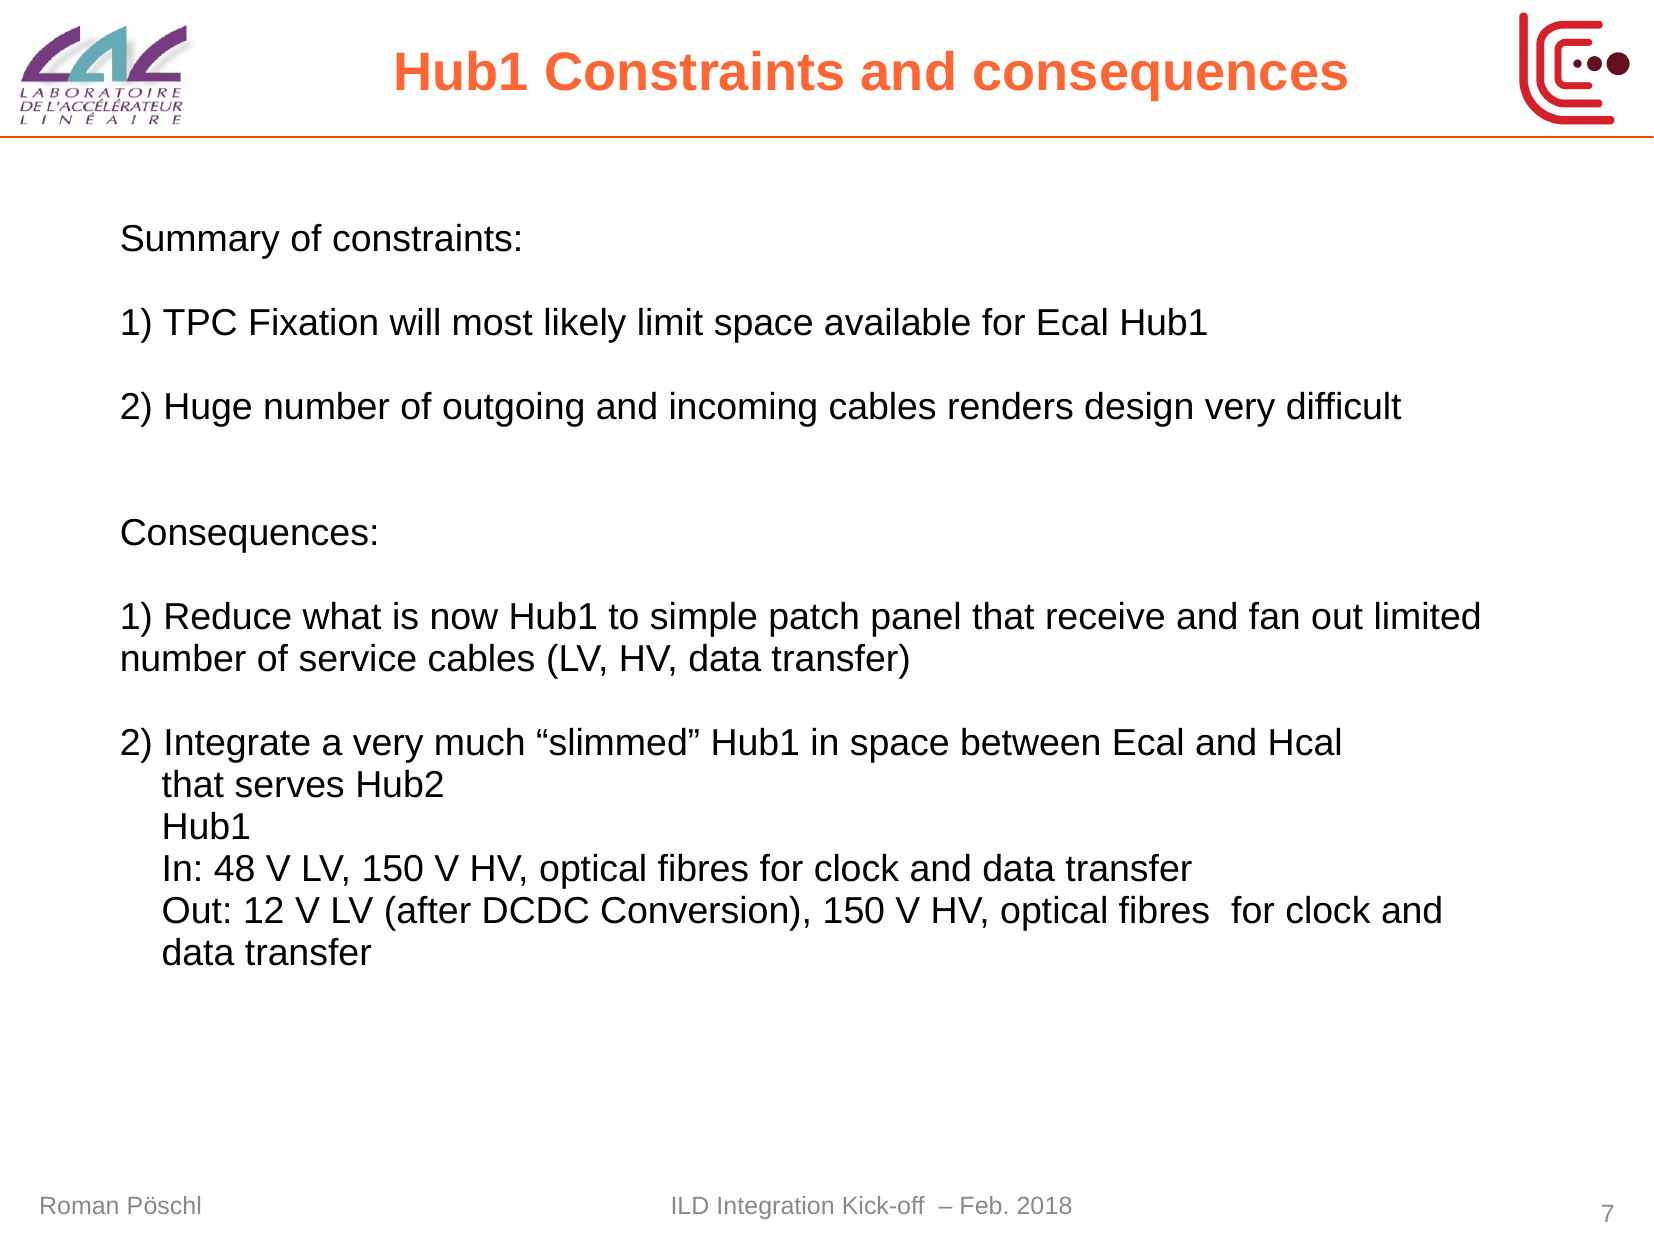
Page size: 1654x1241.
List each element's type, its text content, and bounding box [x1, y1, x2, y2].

picture [17, 22, 199, 127]
text_box Summary of constraints: 1) TPC Fixation will most likely limit space available for Ecal Hub1 2) Huge number of outgoing and incoming cables renders design very difficult Consequences: 1) Reduce what is now Hub1 to simple patch panel that receive and fan out limited number of service cables (LV, HV, data transfer) 2) Integrate a very much “slimmed” Hub1 in space between Ecal and Hcal that serves Hub2 Hub1 In: 48 V LV, 150 V HV, optical fibres for clock and data transfer Out: 12 V LV (after DCDC Conversion), 150 V HV, optical fibres for clock and data transfer [105, 210, 1500, 981]
picture [1508, 2, 1641, 135]
title Hub1 Constraints and consequences [128, 29, 1617, 113]
